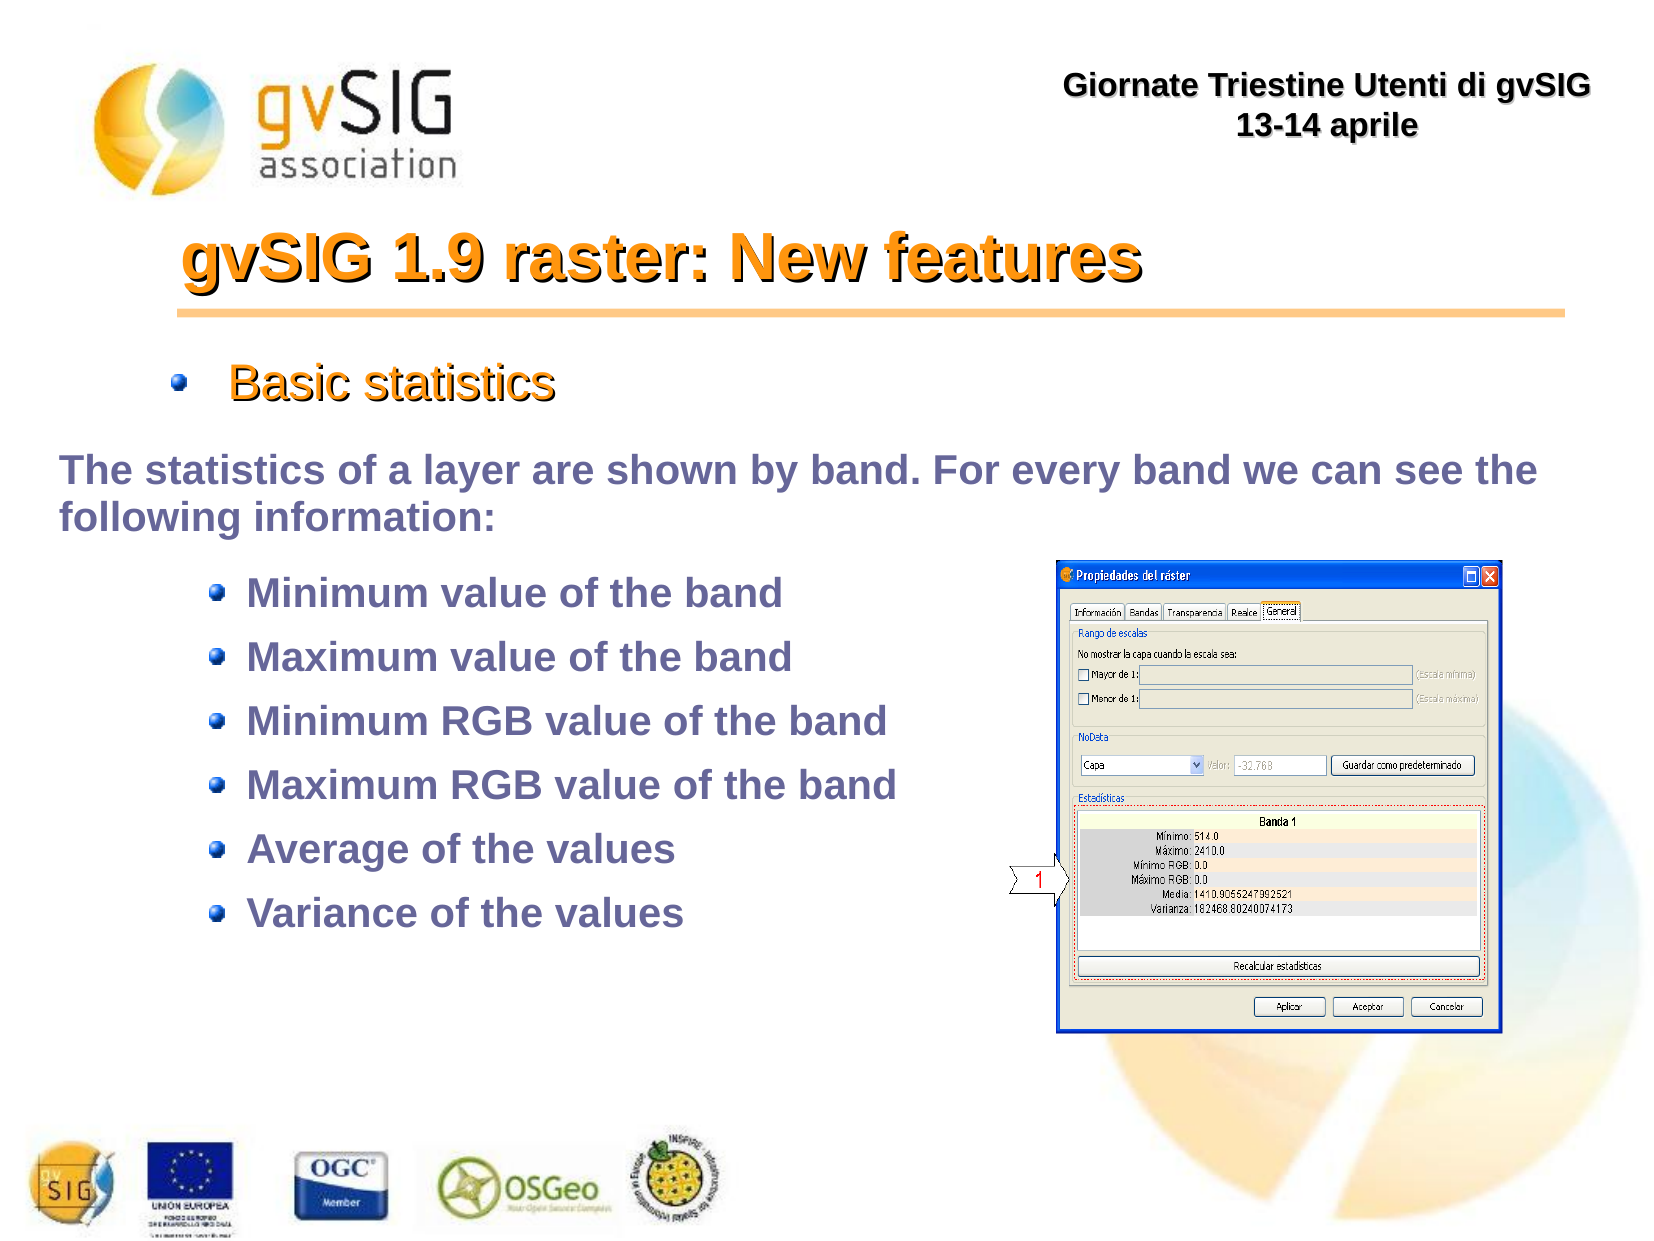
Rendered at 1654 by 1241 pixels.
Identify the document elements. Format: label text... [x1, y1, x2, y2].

list The statistics of a layer are shown by band. For every band we can see the following information: Minimum value of the band Maximum value of the band Minimum RGB value of the band Maximum RGB value of the band Average of the values Variance of the values [59, 395, 1565, 1052]
list Basic statistics [171, 354, 1388, 443]
text_box gvSIG 1.9 raster: New features [165, 211, 1447, 302]
picture [1, 0, 1654, 1241]
